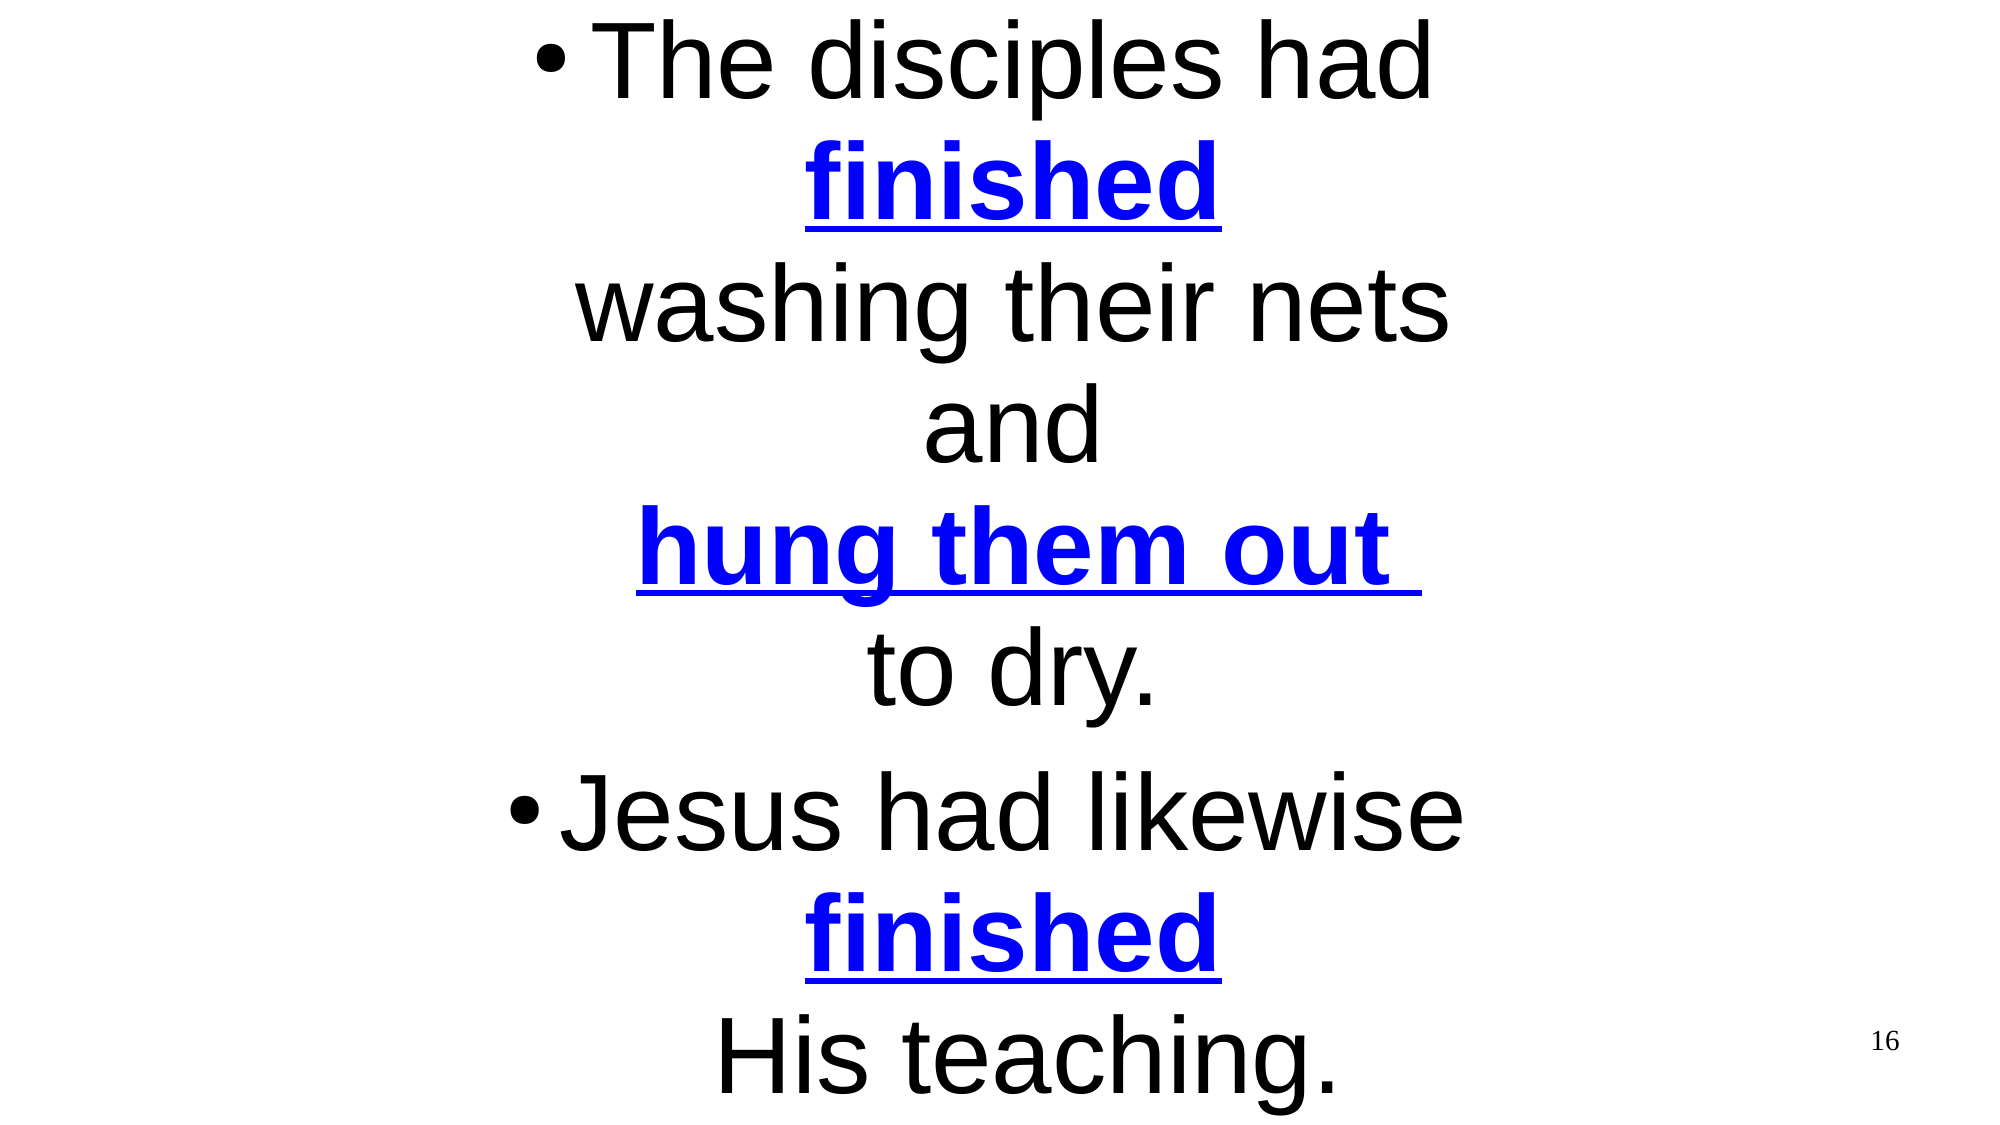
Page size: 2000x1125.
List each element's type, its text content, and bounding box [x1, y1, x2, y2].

list The disciples had finished washing their nets and hung them out to dry. Jesus had likewise finished His teaching. [0, 0, 1996, 1123]
